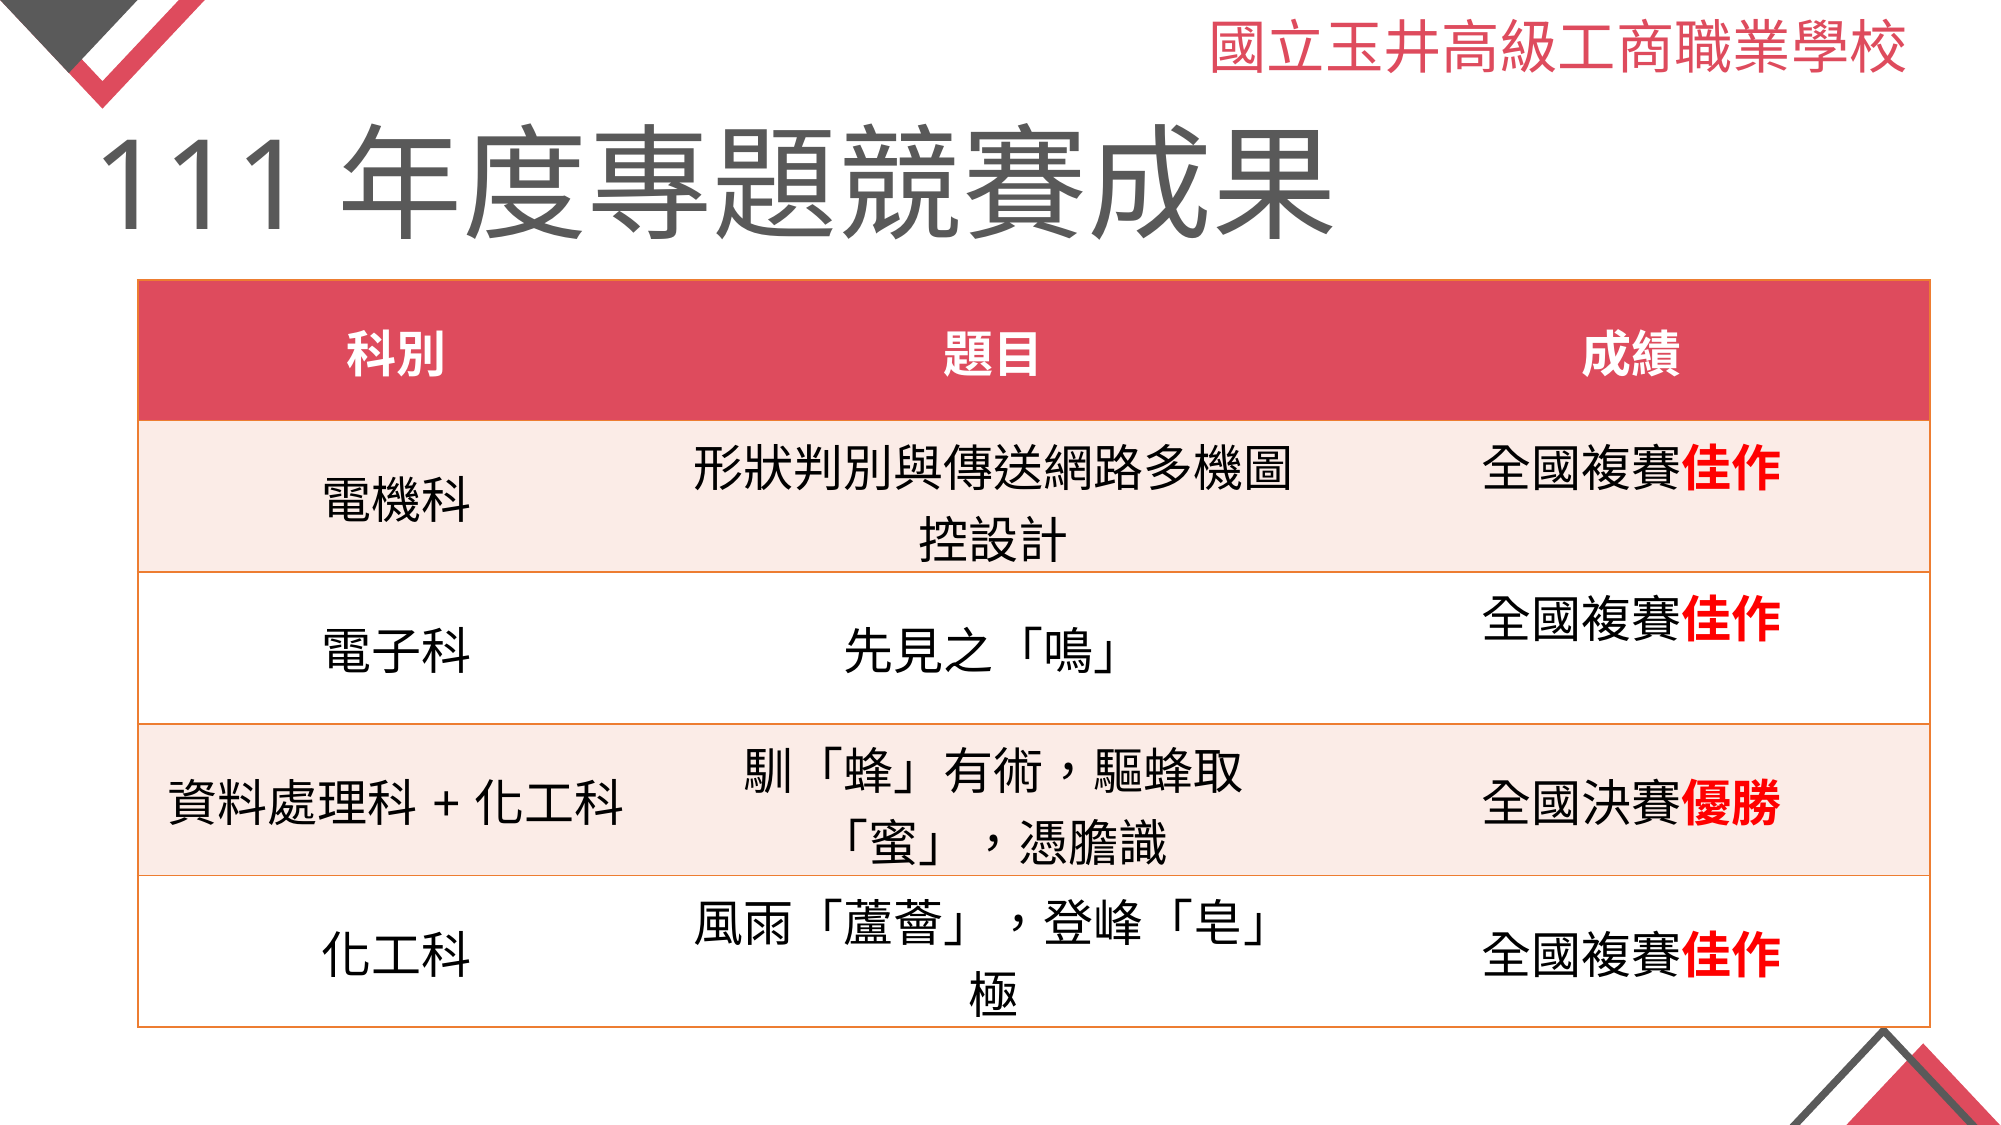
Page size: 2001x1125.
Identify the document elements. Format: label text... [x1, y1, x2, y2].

table_cell 全國複賽佳作 [1333, 876, 1929, 1026]
table_cell 形狀判別與傳送網路多機圖控設計 [654, 421, 1333, 571]
text_box [0, 0, 205, 109]
table_cell 全國複賽佳作 [1333, 421, 1929, 571]
text_box [1789, 1028, 2000, 1125]
table_cell 全國決賽優勝 [1333, 725, 1929, 875]
table_cell 化工科 [139, 876, 654, 1026]
table_cell 電機科 [139, 421, 654, 571]
table_header 科別 [139, 281, 654, 420]
text_box 111年度專題競賽成果 [16, 110, 1414, 265]
table_header 題目 [654, 281, 1333, 420]
table_header 成績 [1333, 281, 1929, 420]
text_box 國立玉井高級工商職業學校 [1122, 3, 1994, 89]
table_cell 風雨「蘆薈」，登峰「皂」極 [654, 876, 1333, 1026]
table_cell 資料處理科+化工科 [139, 725, 654, 875]
table_cell 馴「蜂」有術，驅蜂取「蜜」，憑膽識 [654, 725, 1333, 875]
table_cell 全國複賽佳作 [1333, 573, 1929, 723]
table_cell 電子科 [139, 573, 654, 723]
table_cell 先見之「鳴」 [654, 573, 1333, 723]
